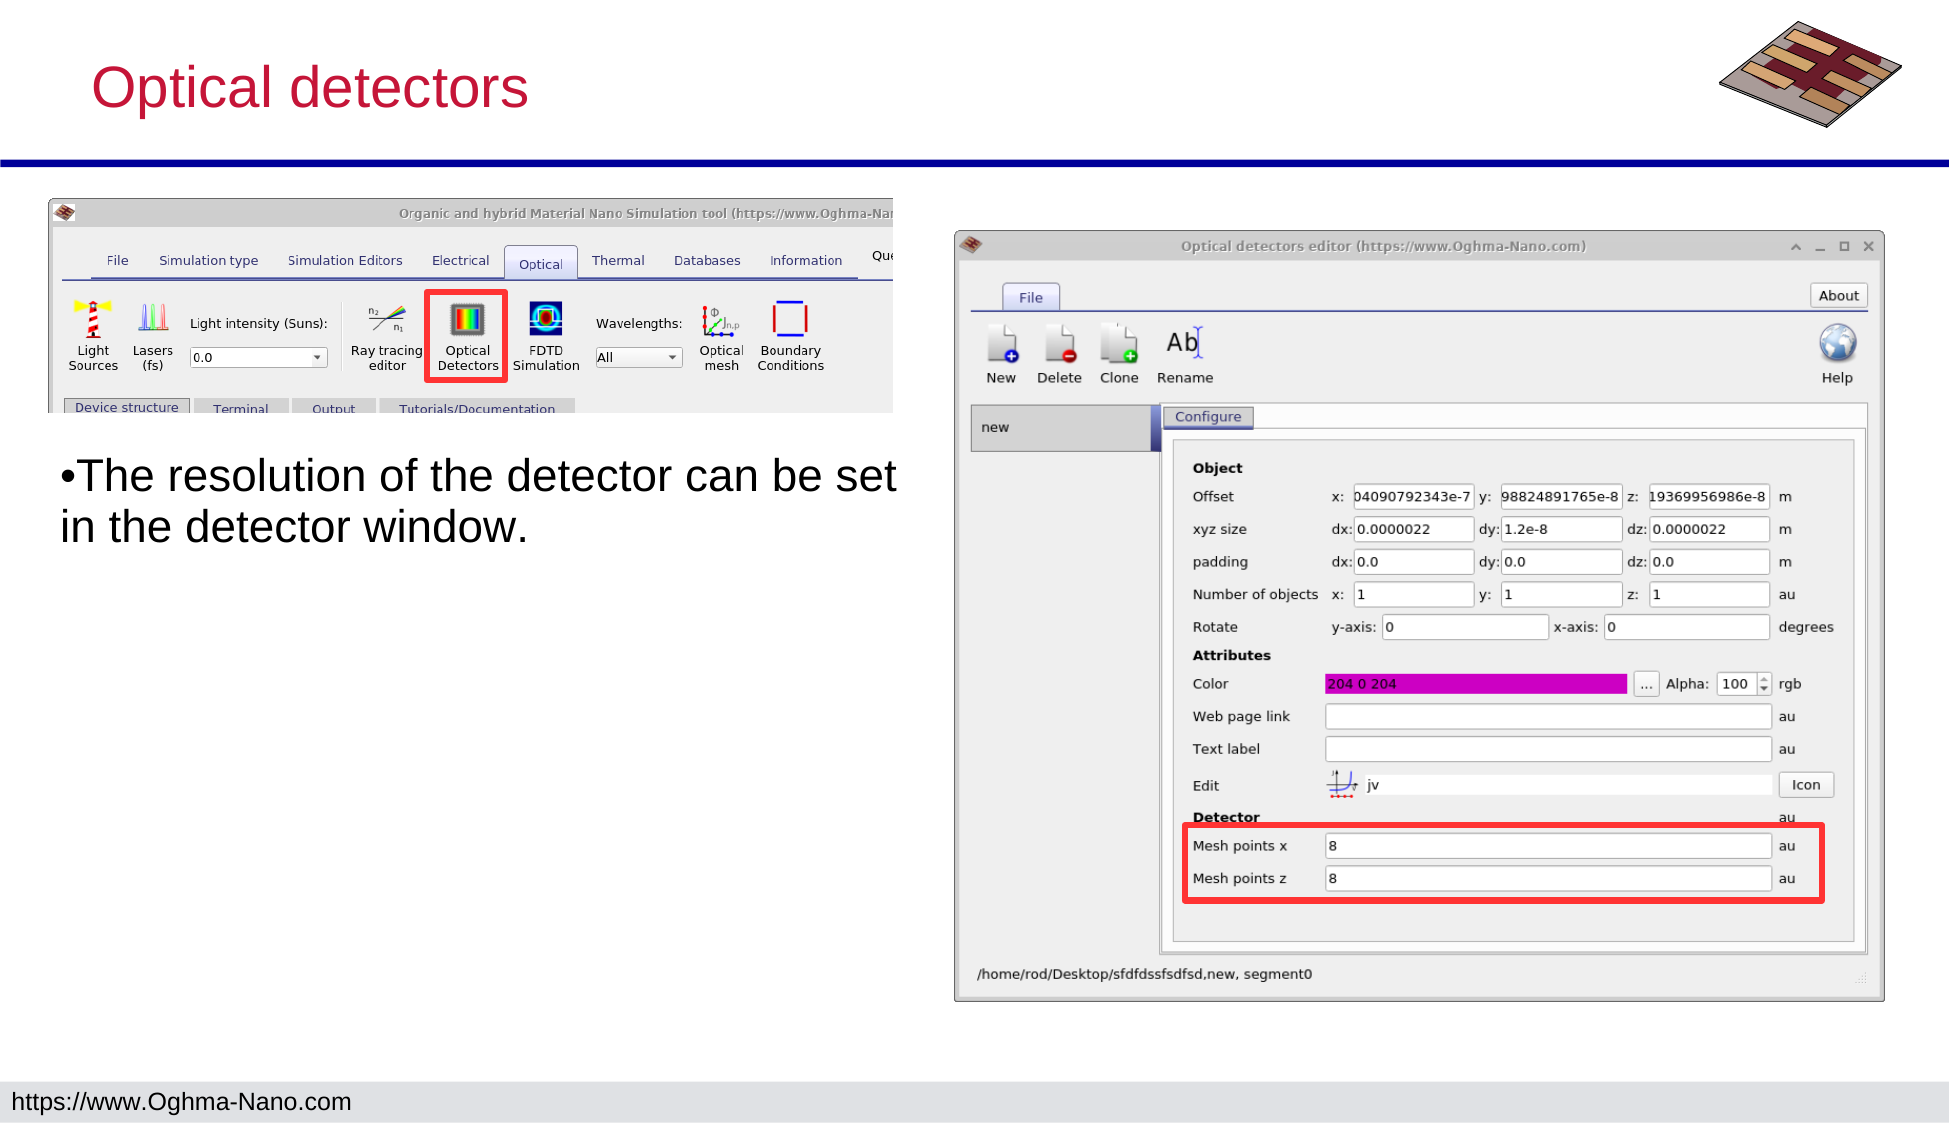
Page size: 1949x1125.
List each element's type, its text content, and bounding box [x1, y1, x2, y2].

picture [954, 230, 1885, 1002]
title Optical detectors [76, 34, 1685, 140]
list The resolution of the detector can be set in the detector window. [60, 450, 907, 1045]
picture [48, 198, 893, 413]
